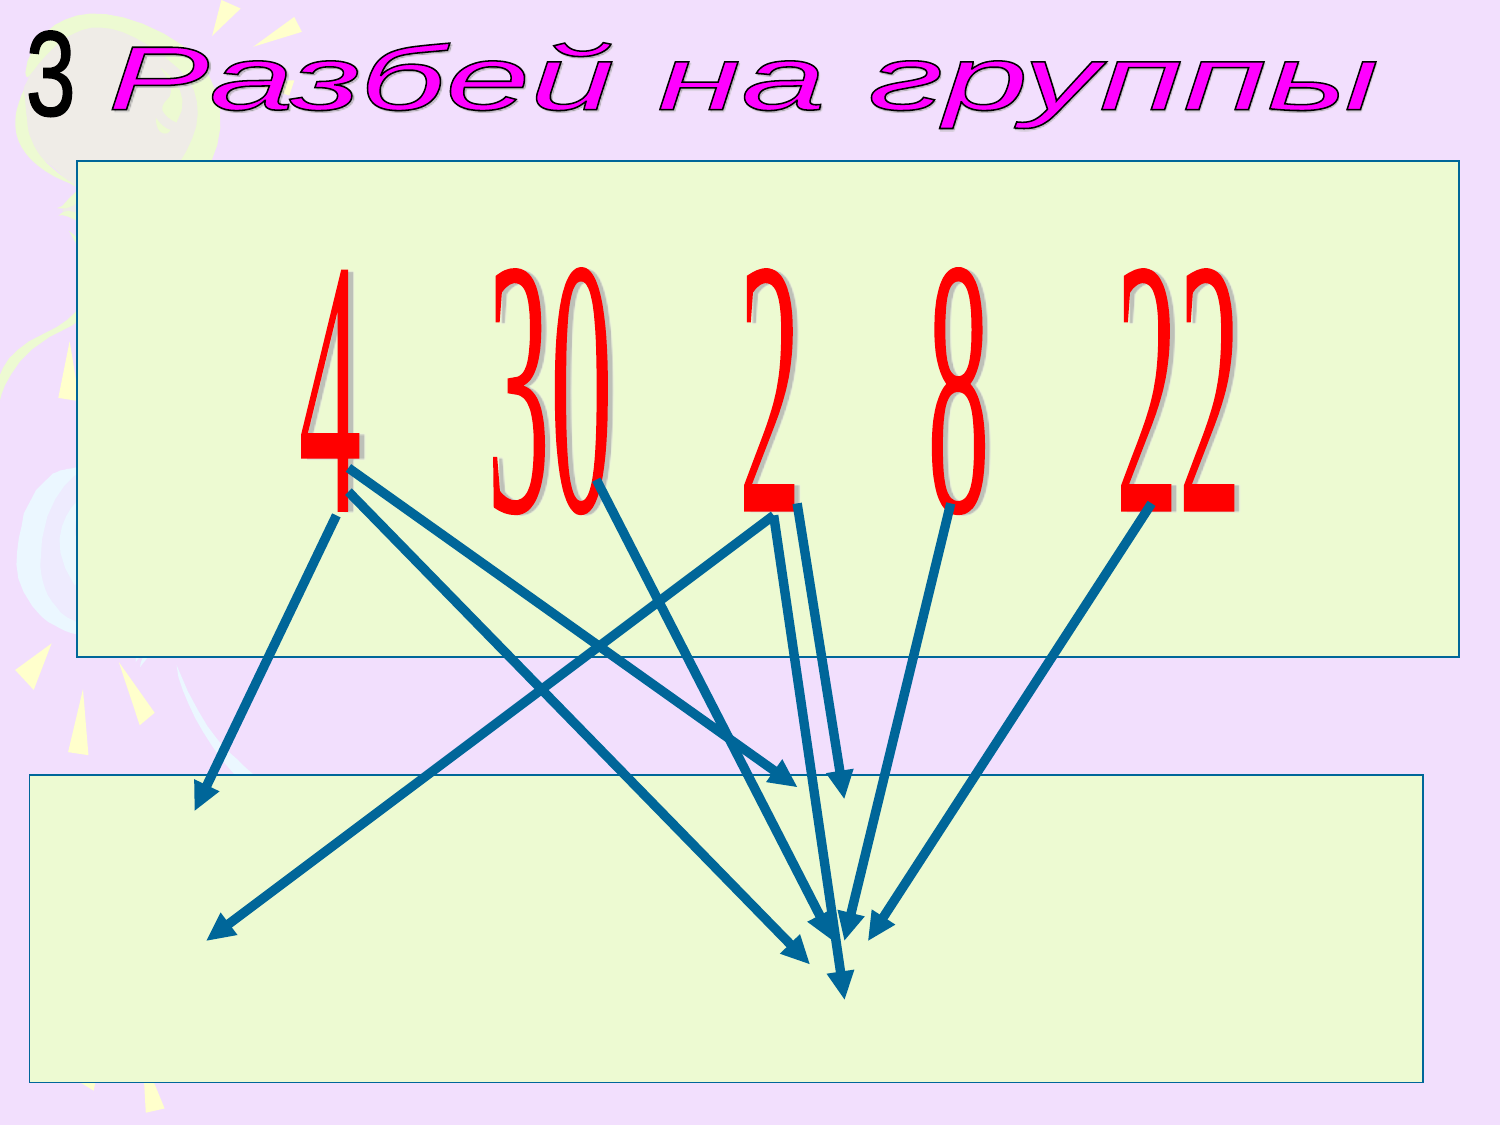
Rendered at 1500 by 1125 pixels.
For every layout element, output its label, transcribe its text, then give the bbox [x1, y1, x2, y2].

text_box 4 30 2 8 22 [1183, 268, 1235, 512]
text_box Разбей на группы [1101, 61, 1181, 110]
text_box [817, 774, 879, 911]
text_box Разбей на группы [744, 60, 821, 111]
text_box Разбей на группы [536, 61, 612, 111]
text_box Разбей на группы [939, 60, 1024, 129]
text_box [29, 774, 1424, 1083]
text_box Разбей на группы [1185, 61, 1265, 110]
text_box [309, 318, 337, 433]
text_box [76, 160, 1459, 658]
text_box 4 30 2 8 22 [493, 268, 546, 516]
text_box Разбей на группы [112, 47, 209, 110]
text_box Разбей на группы [659, 61, 739, 110]
text_box 3 [29, 30, 72, 117]
text_box 4 30 2 8 22 [931, 267, 986, 516]
text_box [609, 610, 681, 658]
text_box Разбей на группы [1269, 61, 1339, 111]
text_box Разбей на группы [450, 60, 525, 111]
text_box Разбей на группы [367, 43, 450, 111]
text_box Разбей на группы [1014, 61, 1107, 129]
text_box 4 30 2 8 22 [1121, 268, 1172, 512]
text_box 4 30 2 8 22 [744, 268, 795, 512]
text_box [666, 525, 789, 658]
text_box Разбей на группы [212, 60, 289, 111]
text_box [754, 774, 826, 912]
text_box [946, 282, 971, 376]
text_box [567, 282, 596, 500]
text_box 4 30 2 8 22 [554, 267, 608, 516]
text_box [349, 475, 590, 658]
text_box Разбей на группы [1347, 61, 1376, 110]
text_box Разбей на группы [871, 60, 940, 111]
text_box 4 30 2 8 22 [301, 269, 360, 512]
text_box [943, 393, 973, 500]
text_box [593, 653, 606, 658]
text_box Разбей на группы [553, 42, 611, 57]
text_box [772, 512, 816, 658]
text_box Разбей на группы [289, 60, 358, 111]
